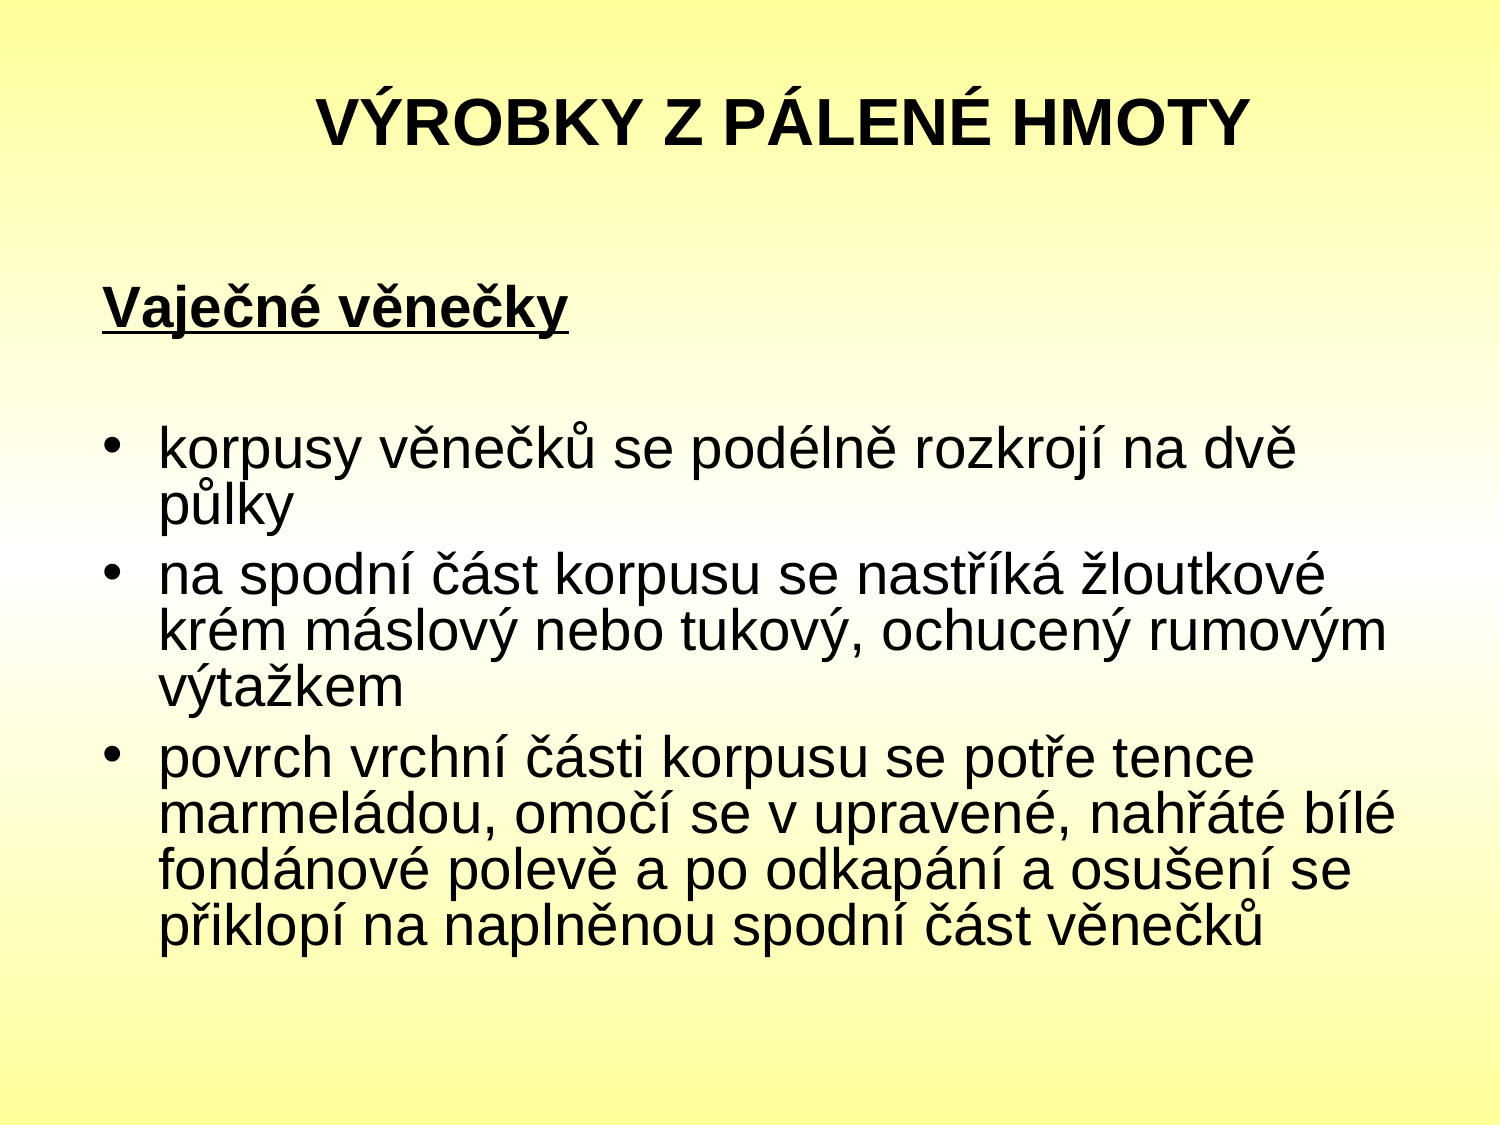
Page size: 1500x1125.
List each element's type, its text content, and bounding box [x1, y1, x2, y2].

list Vaječné věnečky korpusy věnečků se podélně rozkrojí na dvě půlky na spodní část korpusu se nastříká žloutkové krém máslový nebo tukový, ochucený rumovým výtažkem povrch vrchní části korpusu se potře tence marmeládou, omočí se v upravené, nahřáté bílé fondánové polevě a po odkapání a osušení se přiklopí na naplněnou spodní část věnečků [87, 274, 1438, 988]
title VÝROBKY Z PÁLENÉ HMOTY [112, 0, 1438, 238]
